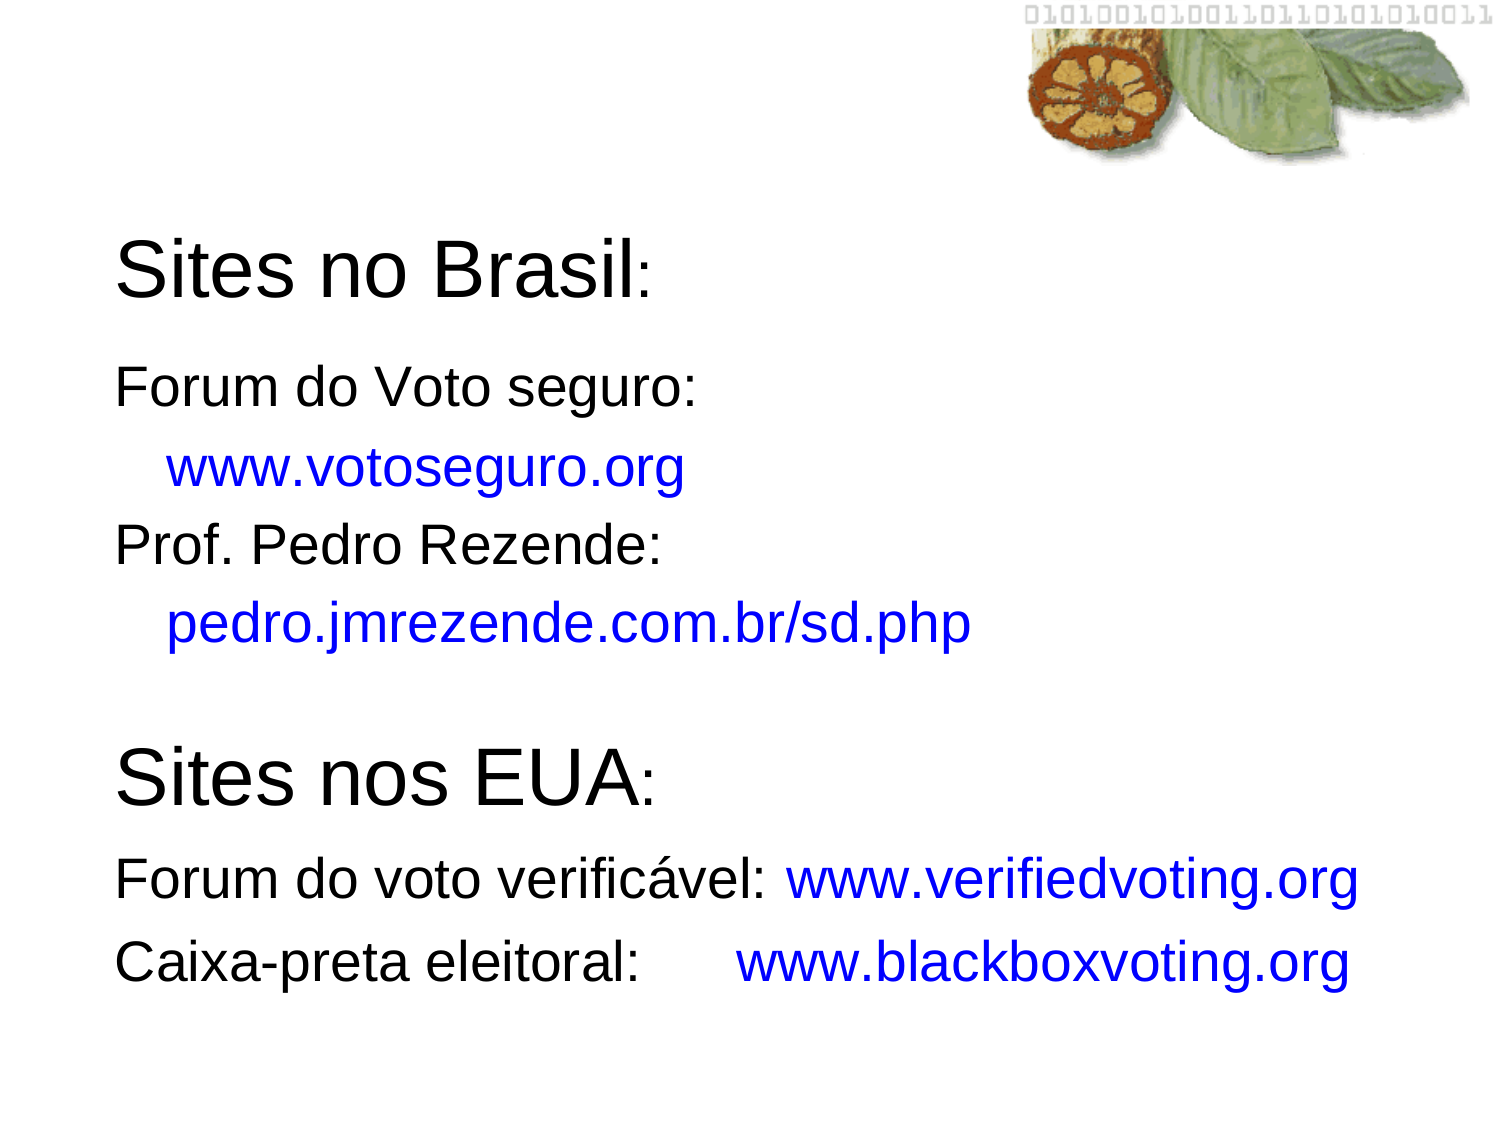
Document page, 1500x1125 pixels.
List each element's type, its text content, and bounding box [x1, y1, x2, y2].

picture [1021, 0, 1494, 166]
list Sites no Brasil: Forum do Voto seguro: www.votoseguro.org Prof. Pedro Rezende: pedro.jmrezende.com.br/sd.php Sites nos EUA: Forum do voto verificável: www.verifiedvoting.org Caixa-preta eleitoral: www.blackboxvoting.org [99, 207, 1423, 1002]
